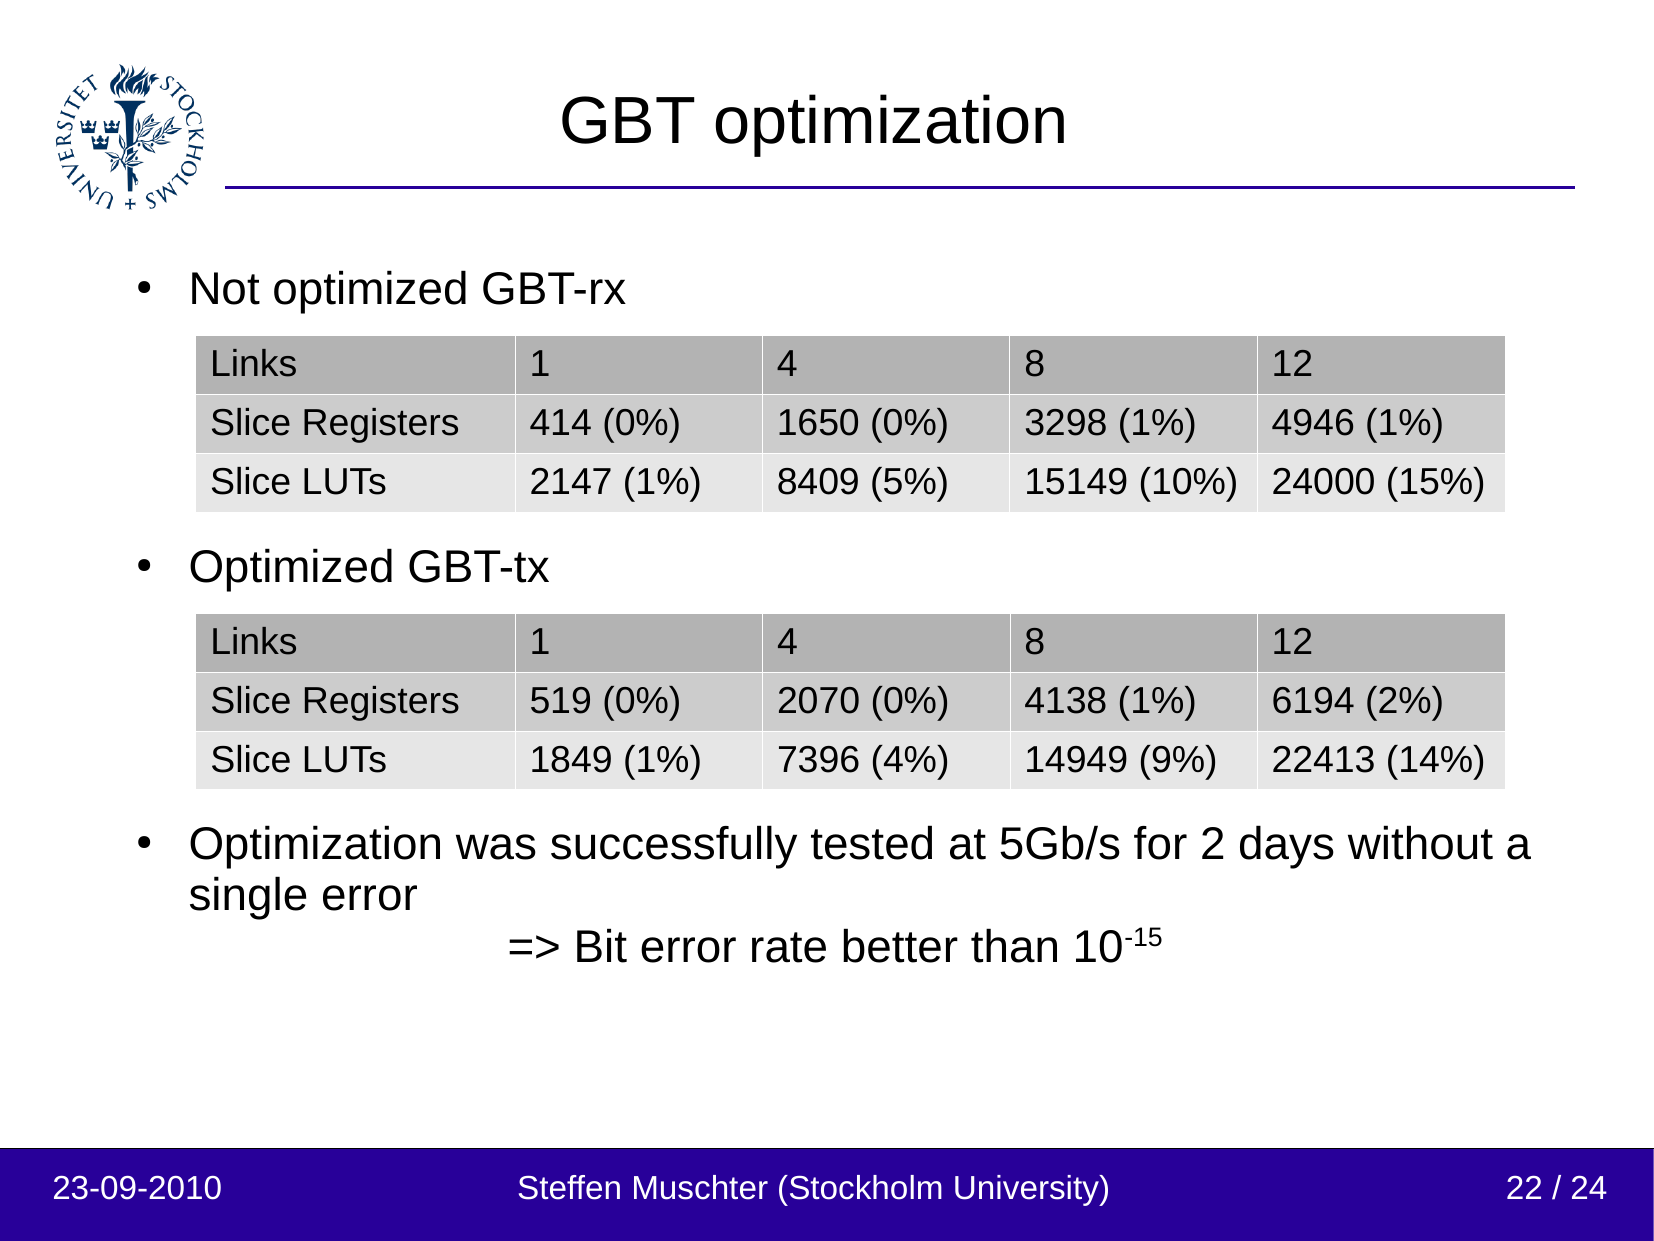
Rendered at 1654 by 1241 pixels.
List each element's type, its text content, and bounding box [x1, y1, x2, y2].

table_cell 24000 (15%) [1258, 454, 1505, 512]
text_box Optimized GBT-tx [121, 533, 1576, 600]
table_header Links [196, 336, 515, 394]
table_cell 22413 (14%) [1258, 732, 1505, 789]
table_cell 15149 (10%) [1010, 454, 1257, 512]
table_cell 7396 (4%) [763, 732, 1010, 789]
text_box 22 / 24 [1403, 1162, 1623, 1215]
table_header Links [196, 614, 515, 672]
table_cell Slice Registers [196, 395, 515, 453]
text_box Optimization was successfully tested at 5Gb/s for 2 days without a single error => Bit error rate better than 10-15 [121, 810, 1576, 982]
table_header 1 [516, 336, 762, 394]
table_cell Slice LUTs [196, 454, 515, 512]
table_cell 6194 (2%) [1258, 673, 1505, 731]
table_cell 14949 (9%) [1011, 732, 1257, 789]
table_cell 8409 (5%) [763, 454, 1009, 512]
table_cell 1650 (0%) [763, 395, 1009, 453]
text_box GBT optimization [544, 75, 1086, 166]
table_cell 1849 (1%) [516, 732, 762, 789]
picture [54, 64, 212, 215]
table_header 4 [763, 336, 1009, 394]
table_cell Slice Registers [196, 673, 515, 731]
table_cell 2070 (0%) [763, 673, 1010, 731]
text_box Not optimized GBT-rx [121, 255, 1576, 322]
table_header 8 [1010, 336, 1257, 394]
table_header 12 [1258, 336, 1505, 394]
table_header 1 [516, 614, 762, 672]
table_cell 2147 (1%) [516, 454, 762, 512]
table_header 12 [1258, 614, 1505, 672]
table_cell 4946 (1%) [1258, 395, 1505, 453]
table_header 4 [763, 614, 1010, 672]
table_cell 519 (0%) [516, 673, 762, 731]
table_cell 3298 (1%) [1010, 395, 1257, 453]
table_cell 414 (0%) [516, 395, 762, 453]
table_cell 4138 (1%) [1011, 673, 1257, 731]
table_header 8 [1011, 614, 1257, 672]
table_cell Slice LUTs [196, 732, 515, 789]
